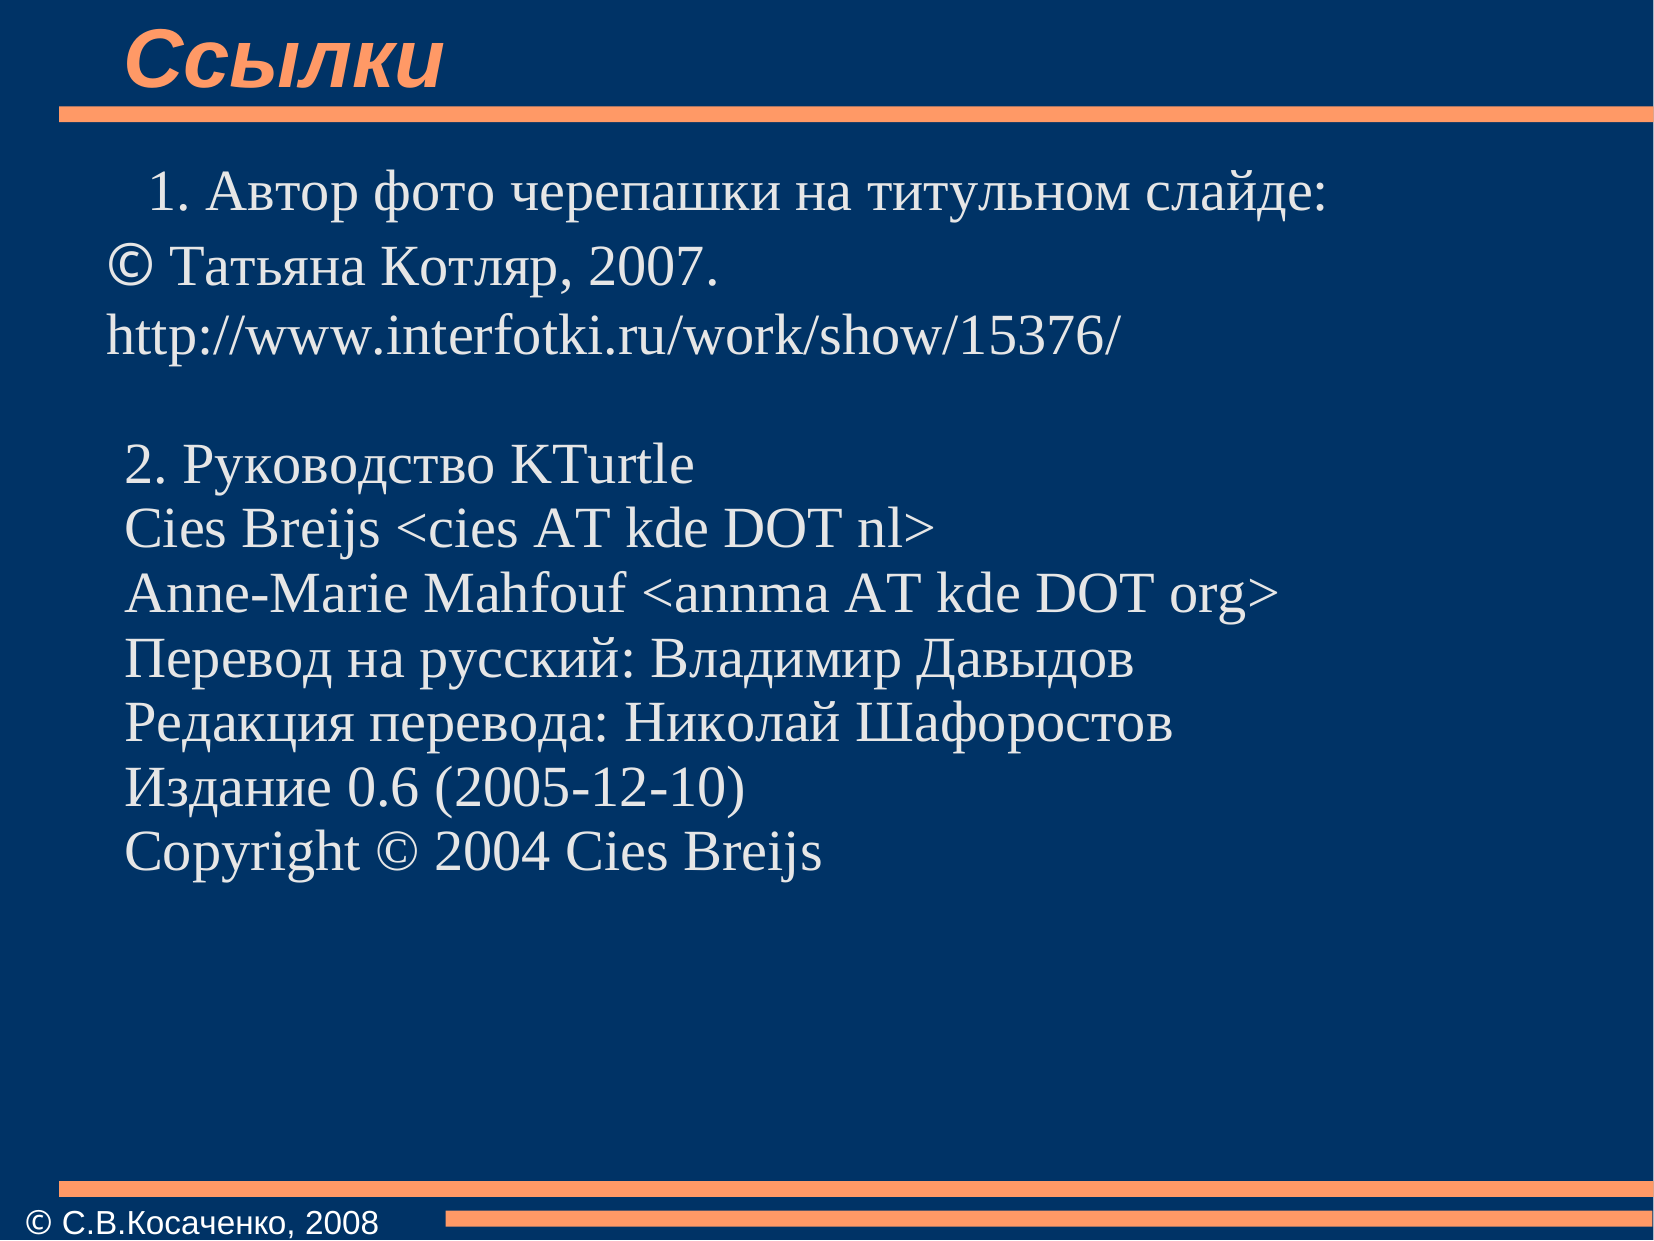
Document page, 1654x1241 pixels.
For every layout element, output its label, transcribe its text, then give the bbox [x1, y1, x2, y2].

list 1. Автор фото черепашки на титульном слайде: © Татьяна Котляр, 2007. http://www.interfotki.ru/work/show/15376/ 2. Руководство KTurtle Cies Breijs <cies AT kde DOT nl> Anne-Marie Mahfouf <annma AT kde DOT org> Перевод на русский: Владимир Давыдов Редакция перевода: Николай Шафоростов Издание 0.6 (2005-12-10) Copyright © 2004 Cies Breijs [106, 158, 1570, 1069]
title Ссылки [123, 0, 1536, 119]
